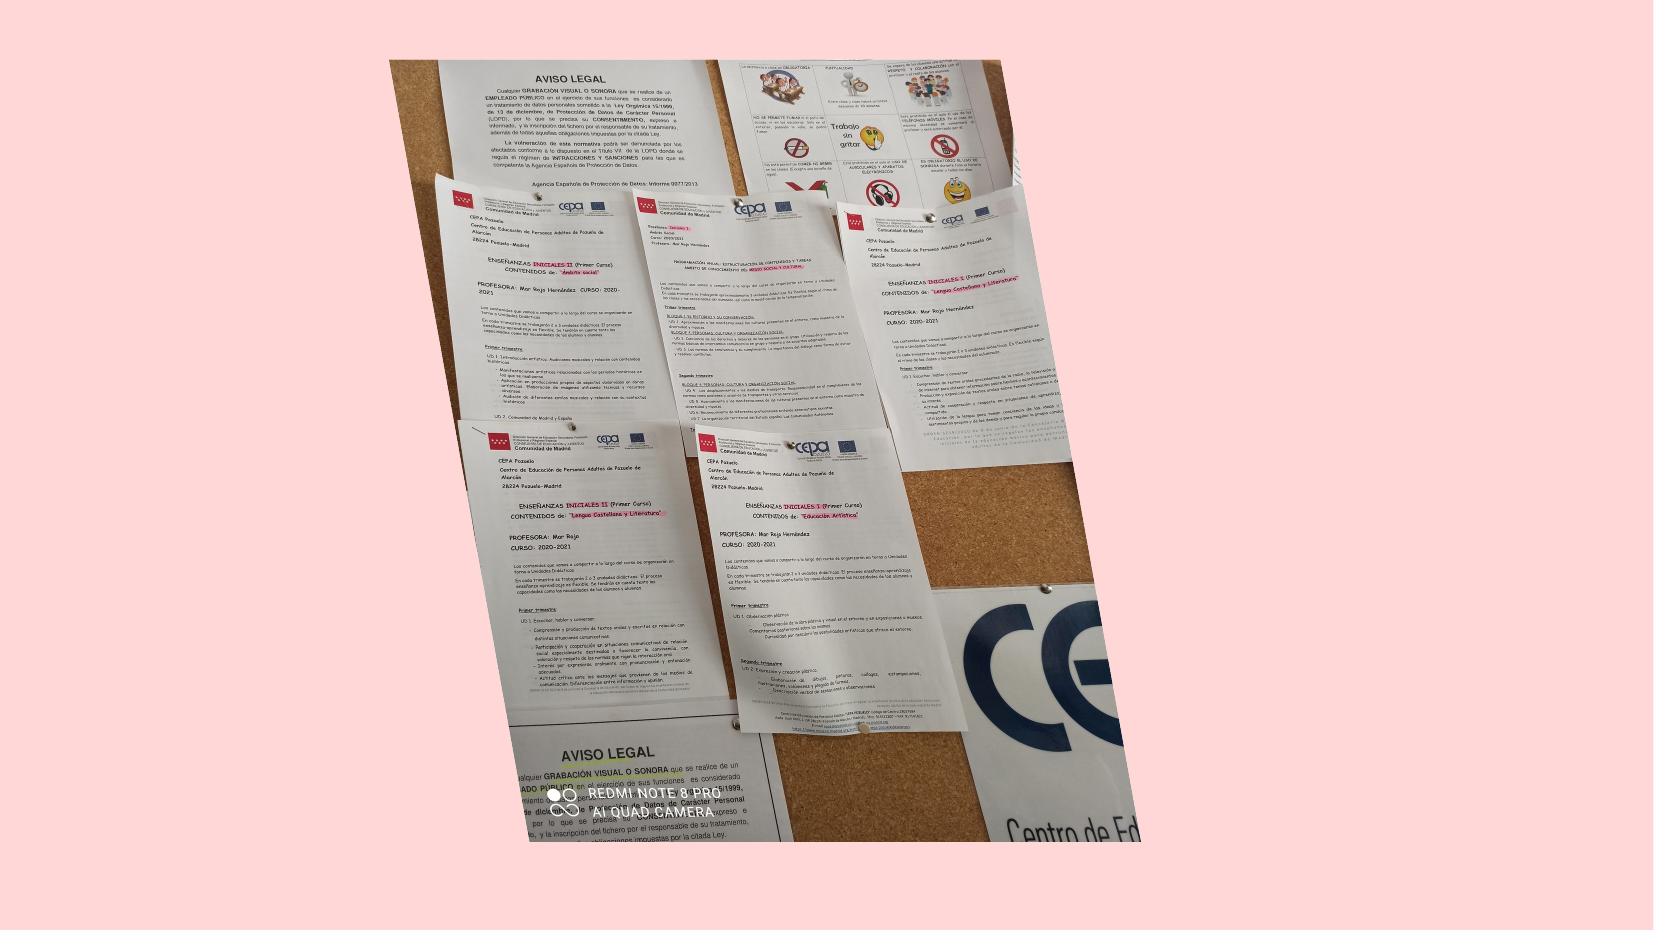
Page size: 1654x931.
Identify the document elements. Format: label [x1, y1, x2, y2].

picture [388, 60, 1141, 842]
